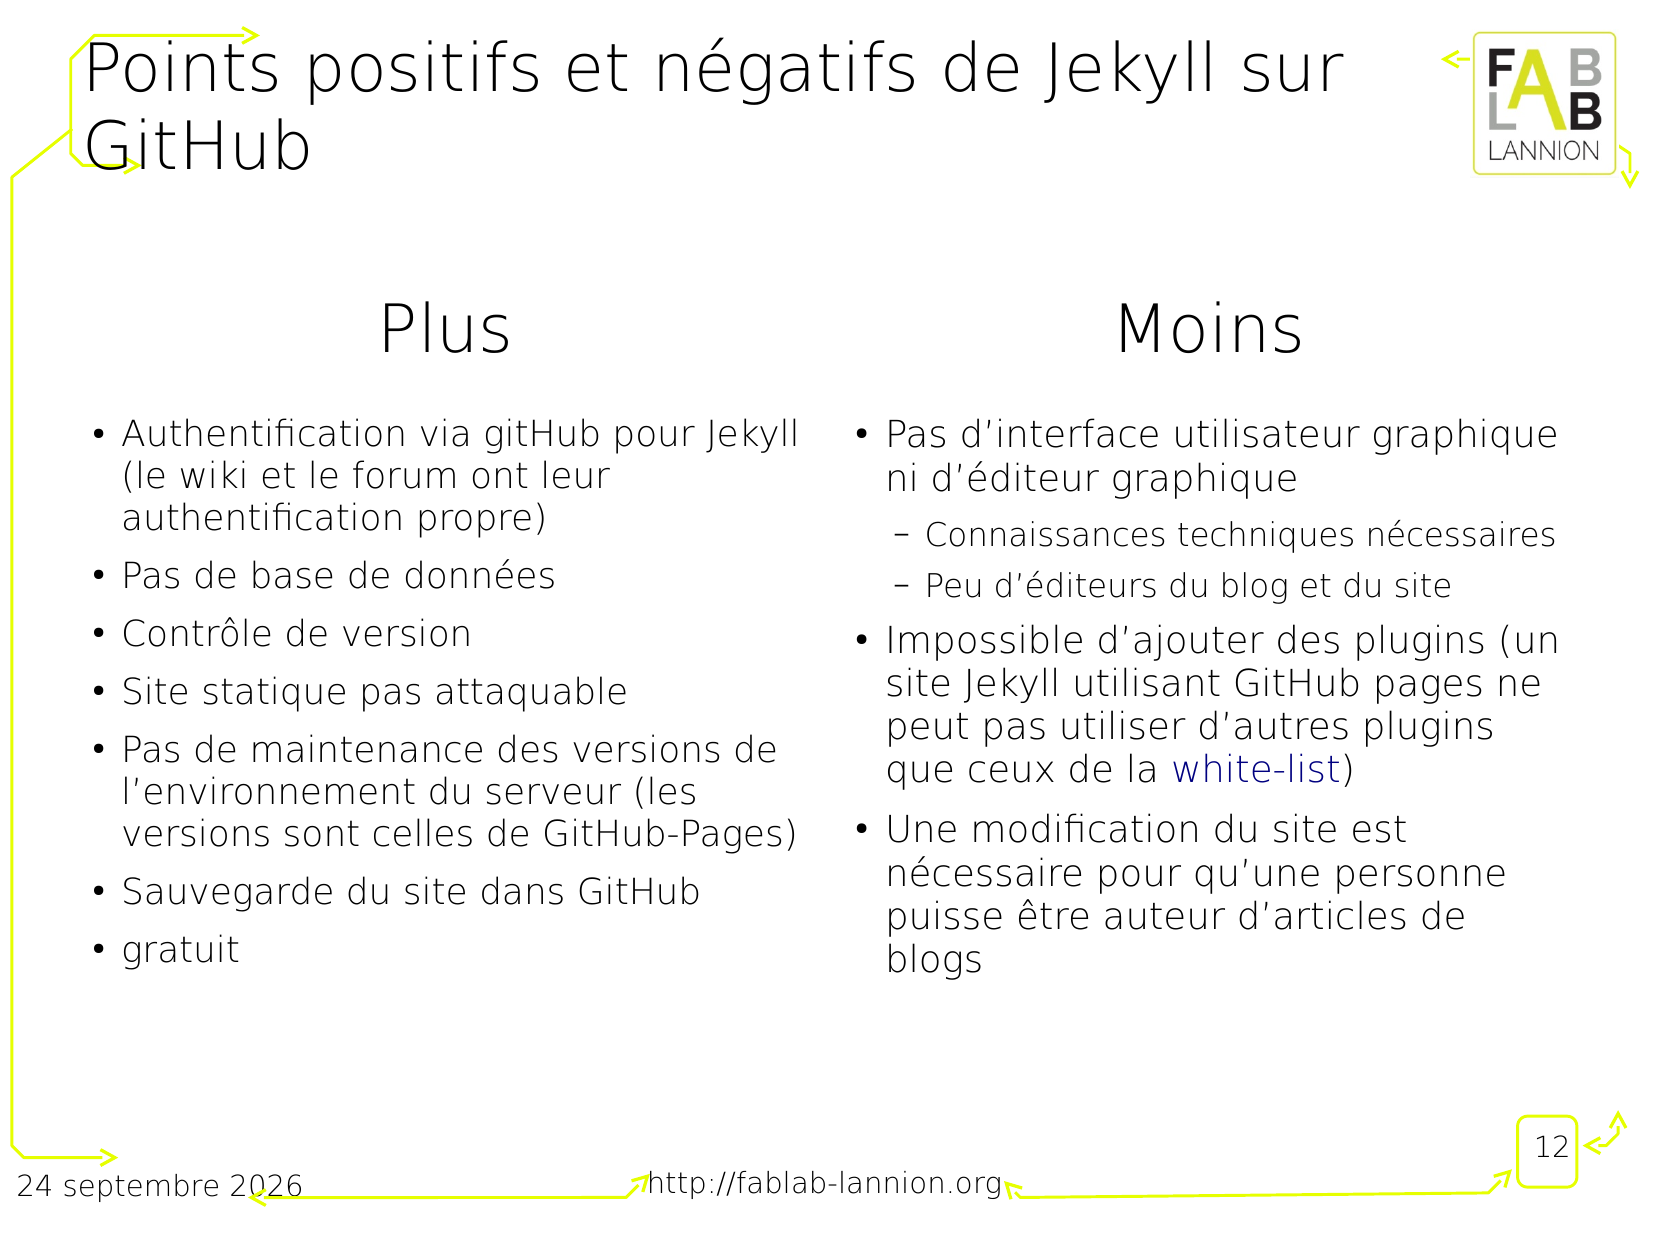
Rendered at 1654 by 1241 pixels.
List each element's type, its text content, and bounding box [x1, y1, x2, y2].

list Plus [82, 290, 809, 390]
list Moins [845, 290, 1572, 390]
list Authentification via gitHub pour Jekyll (le wiki et le forum ont leur authentification propre) Pas de base de données Contrôle de version Site statique pas attaquable Pas de maintenance des versions de l’environnement du serveur (les versions sont celles de GitHub-Pages) Sauvegarde du site dans GitHub gratuit [82, 413, 809, 1009]
picture [1470, 29, 1619, 178]
title Points positifs et négatifs de Jekyll sur GitHub [82, 29, 1441, 186]
list Pas d’interface utilisateur graphique ni d’éditeur graphique Connaissances techniques nécessaires Peu d’éditeurs du blog et du site Impossible d’ajouter des plugins (un site Jekyll utilisant GitHub pages ne peut pas utiliser d’autres plugins que ceux de la white-list) Une modification du site est nécessaire pour qu’une personne puisse être auteur d’articles de blogs [845, 413, 1572, 1009]
